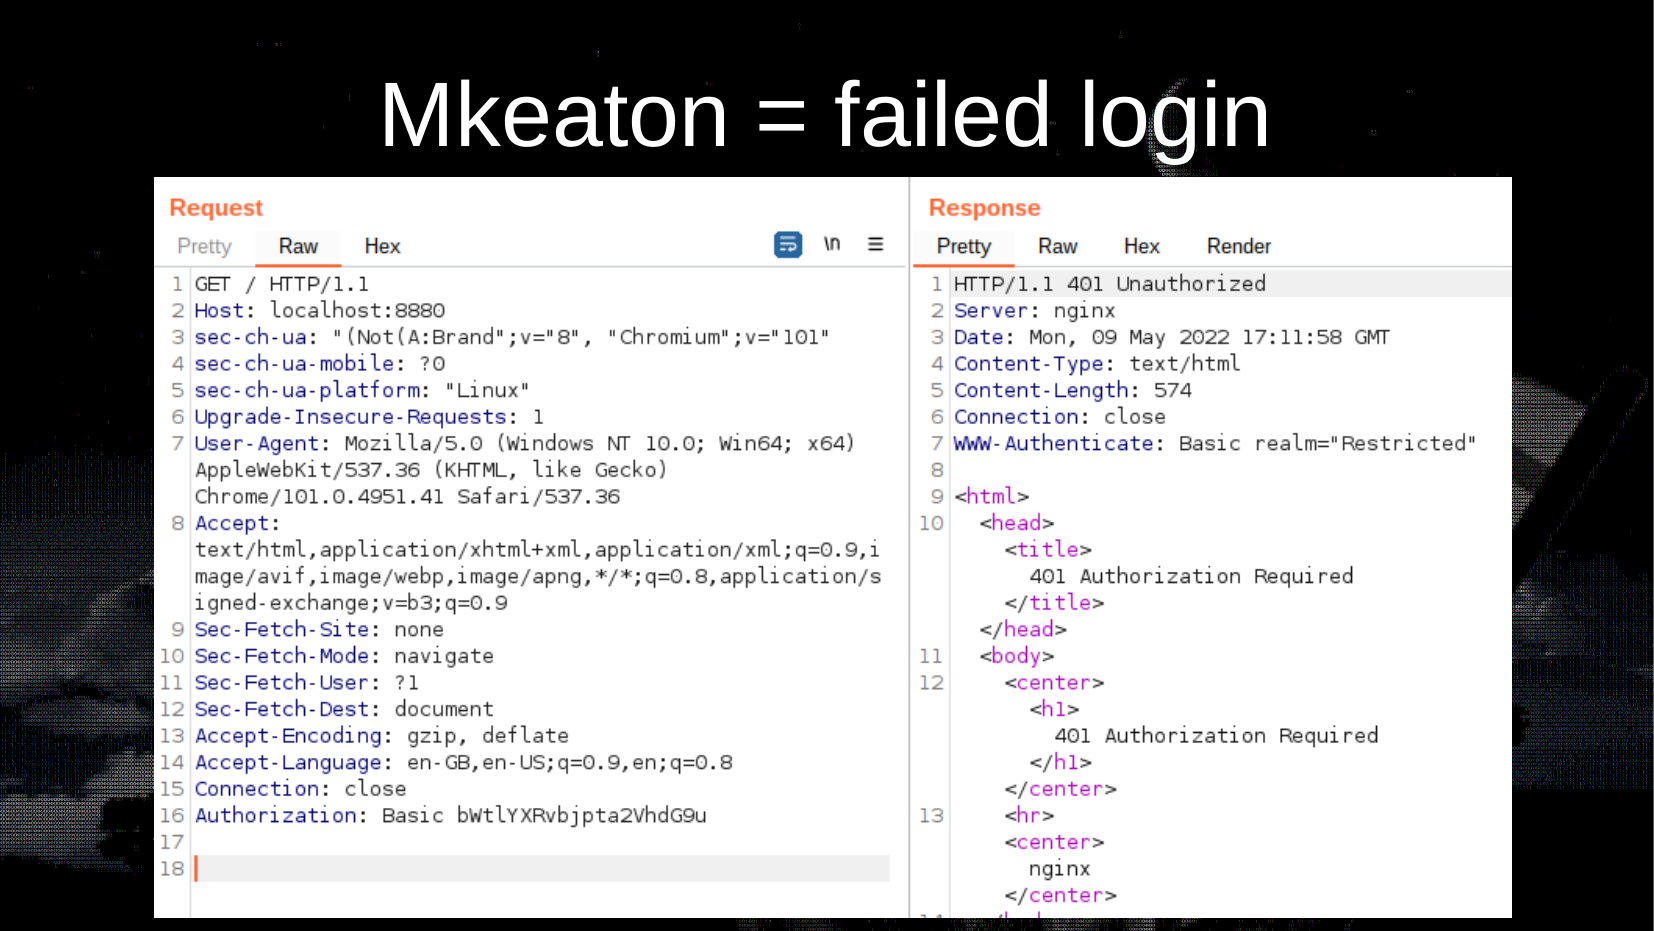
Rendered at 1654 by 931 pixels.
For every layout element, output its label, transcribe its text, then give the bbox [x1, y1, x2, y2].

picture [0, 0, 1654, 931]
title Mkeaton = failed login [82, 37, 1571, 193]
